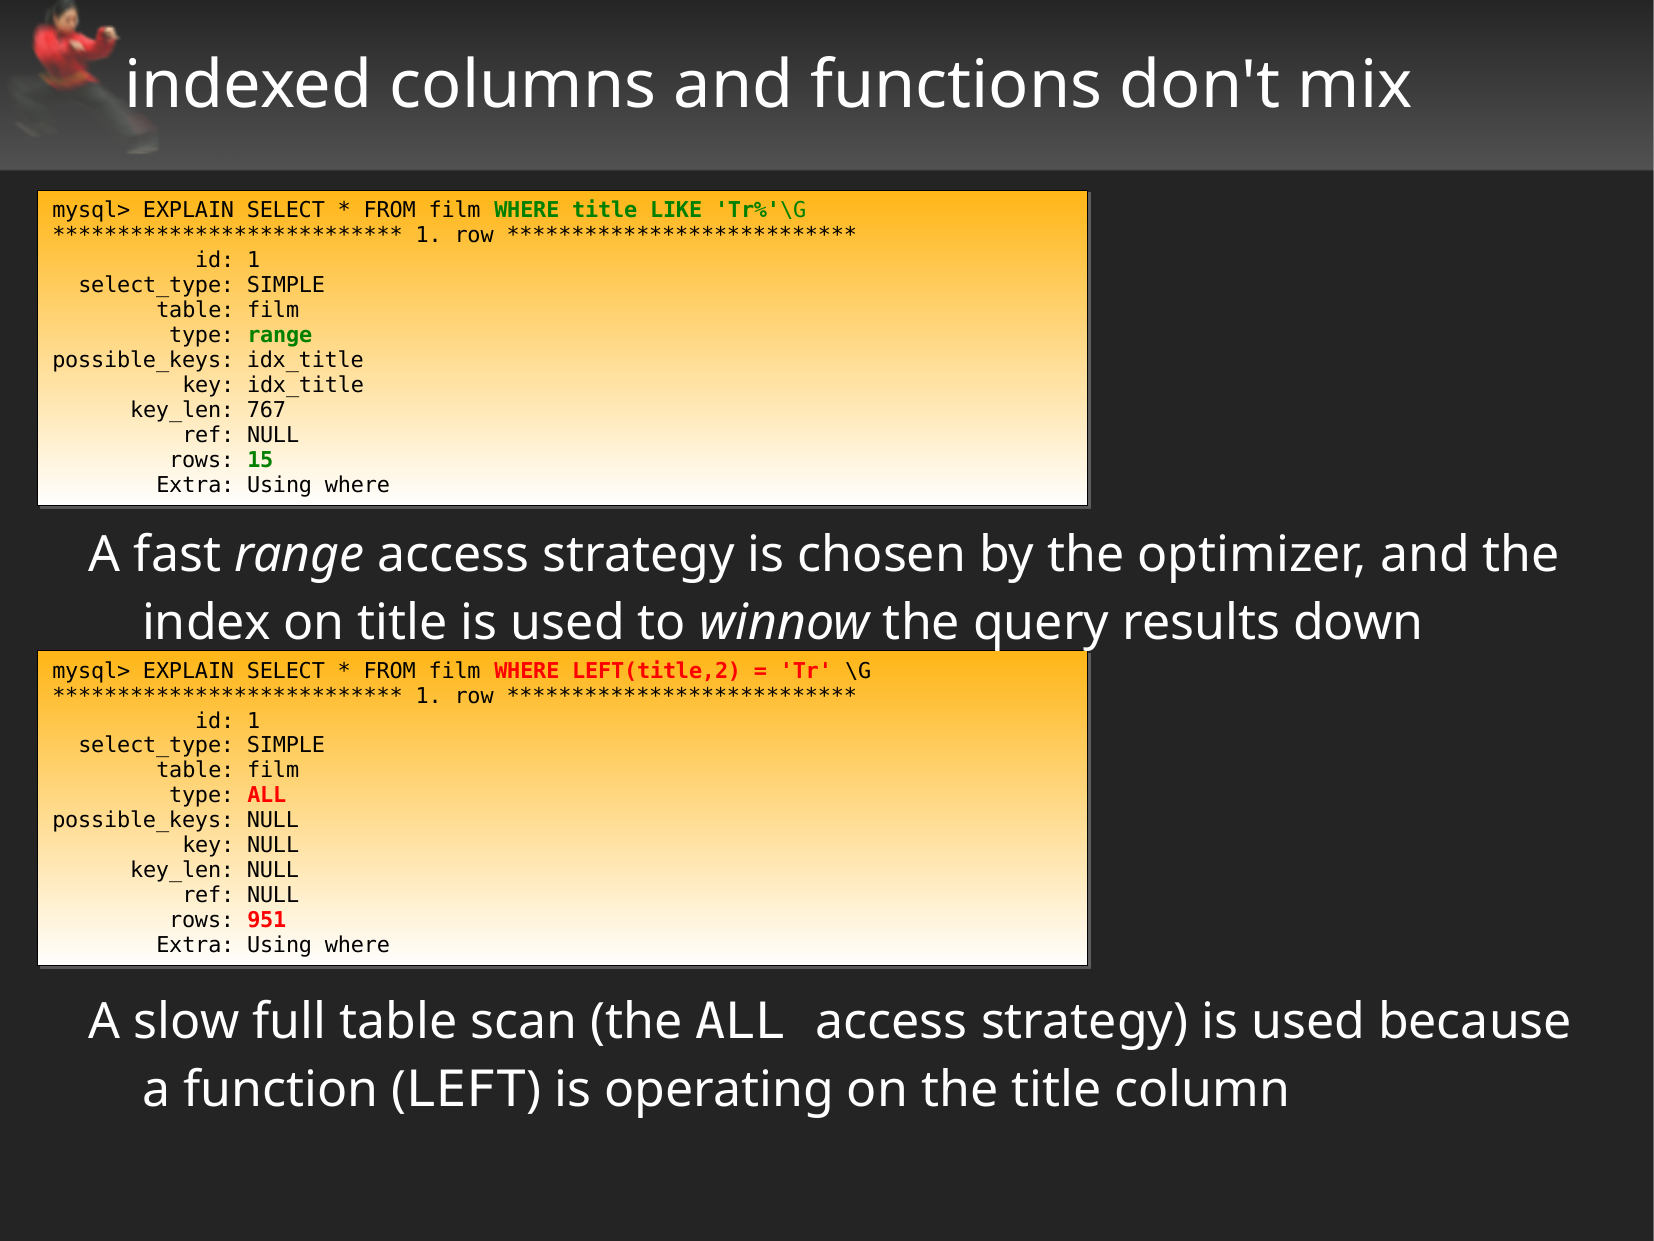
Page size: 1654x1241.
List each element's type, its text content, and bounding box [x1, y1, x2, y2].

text_box mysql> EXPLAIN SELECT * FROM film WHERE title LIKE 'Tr%'\G *************************** 1. row *************************** id: 1 select_type: SIMPLE table: film type: range possible_keys: idx_title key: idx_title key_len: 767 ref: NULL rows: 15 Extra: Using where [37, 190, 1088, 506]
text_box mysql> EXPLAIN SELECT * FROM film WHERE LEFT(title,2) = 'Tr' \G *************************** 1. row *************************** id: 1 select_type: SIMPLE table: film type: ALL possible_keys: NULL key: NULL key_len: NULL ref: NULL rows: 951 Extra: Using where [37, 650, 1088, 966]
list A slow full table scan (the ALL access strategy) is used because a function (LEFT) is operating on the title column [71, 984, 1595, 1103]
title indexed columns and functions don't mix [124, 31, 1625, 133]
list A fast range access strategy is chosen by the optimizer, and the index on title is used to winnow the query results down [71, 518, 1595, 635]
picture [0, 0, 1654, 1241]
